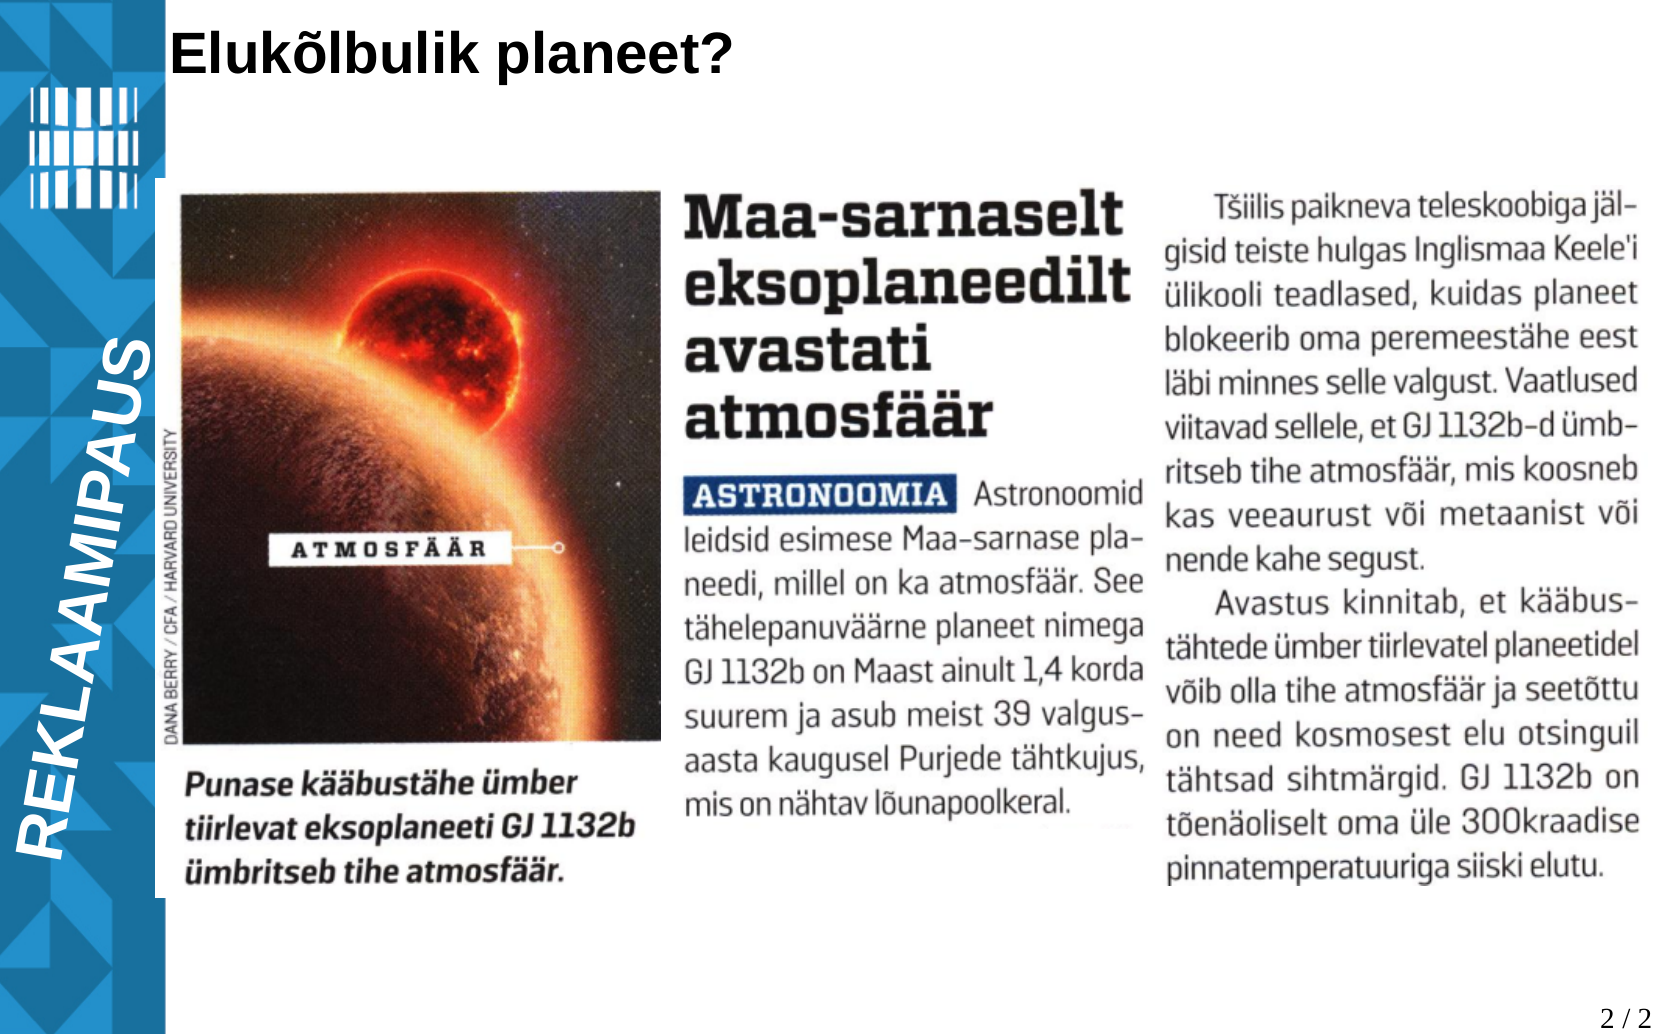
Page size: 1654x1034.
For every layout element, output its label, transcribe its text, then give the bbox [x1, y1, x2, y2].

picture [155, 177, 1654, 898]
title Elukõlbulik planeet? [169, 11, 1571, 95]
